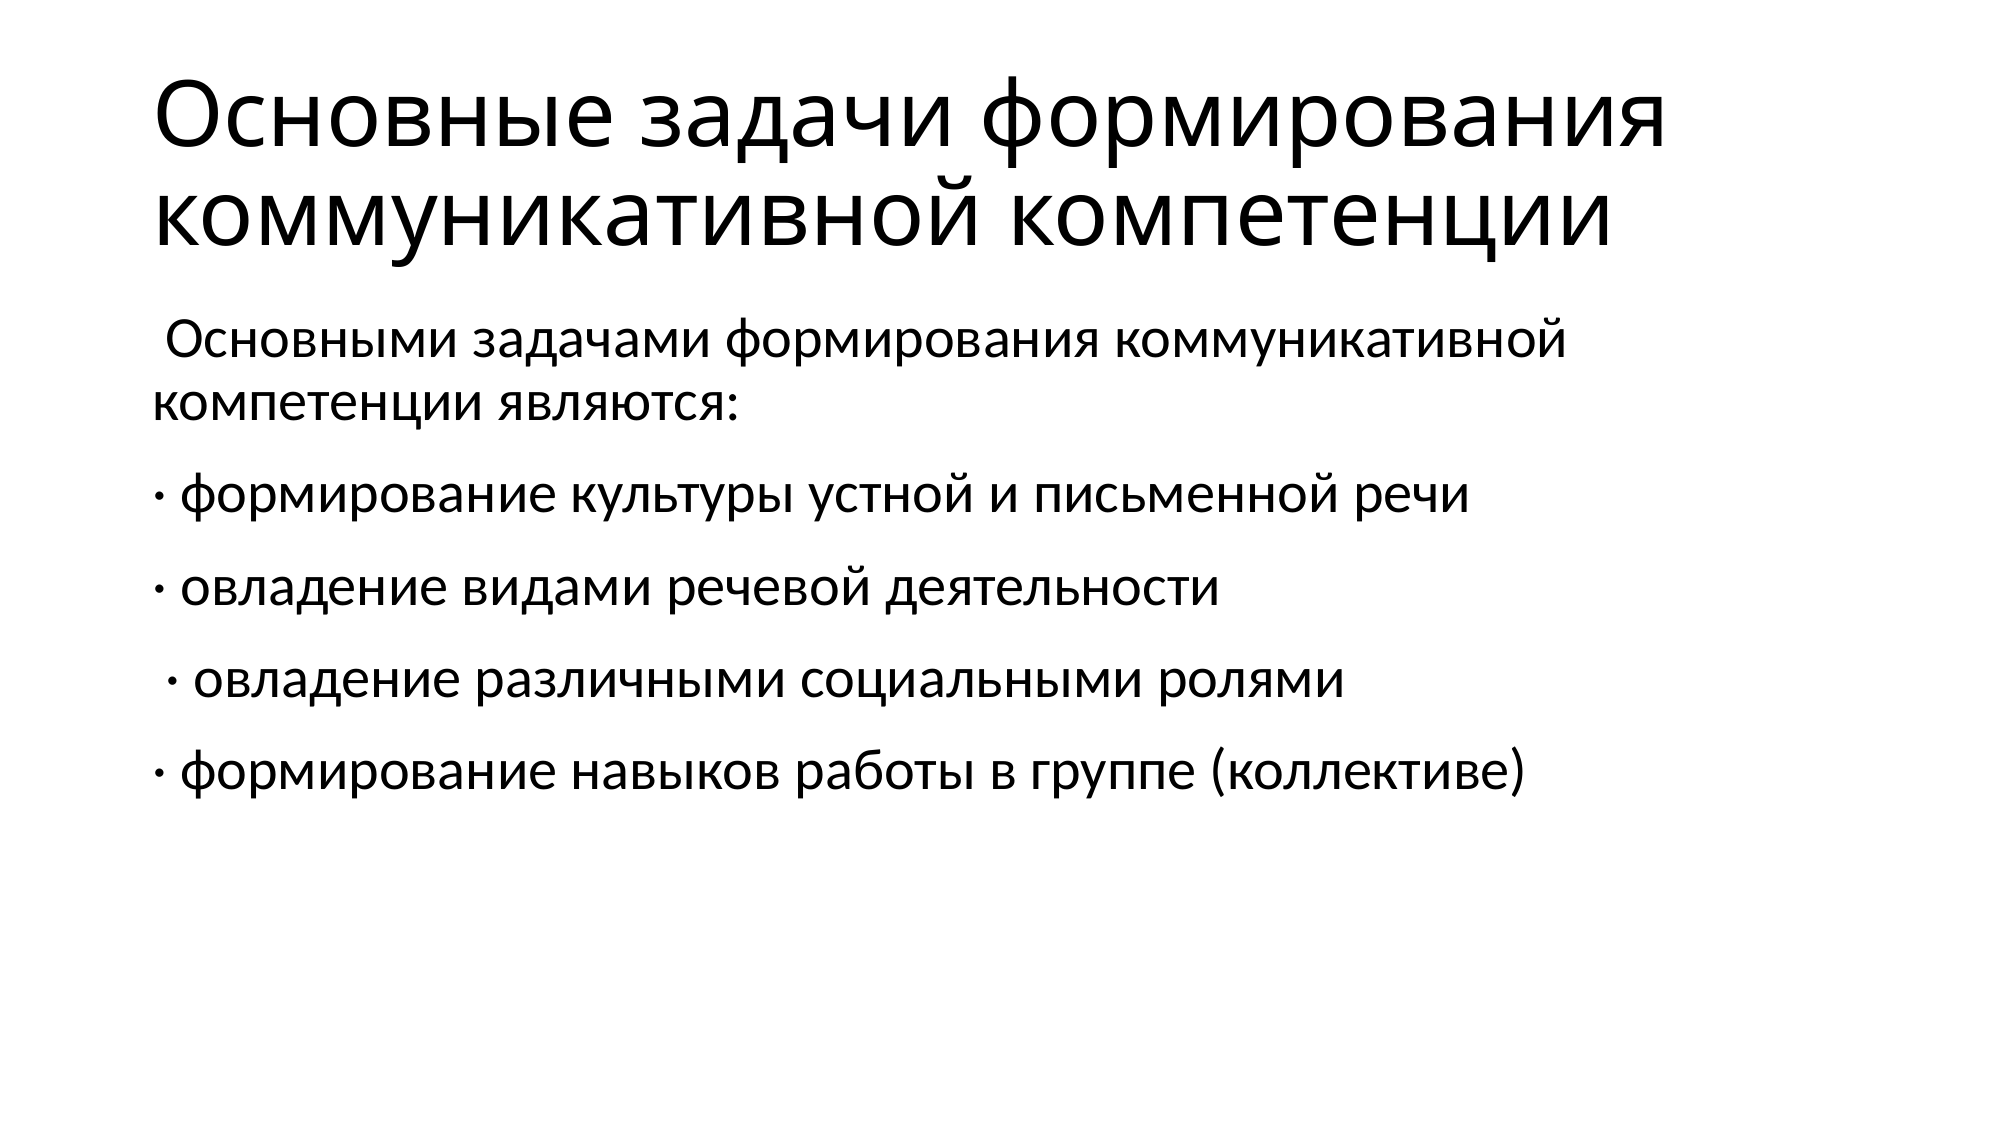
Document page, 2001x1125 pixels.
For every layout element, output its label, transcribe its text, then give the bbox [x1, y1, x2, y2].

list Основными задачами формирования коммуникативной компетенции являются: · формирование культуры устной и письменной речи · овладение видами речевой деятельности · овладение различными социальными ролями · формирование навыков работы в группе (коллективе) [137, 299, 1863, 1014]
title Основныe задачи формирования коммуникативной компетенции [137, 59, 1863, 278]
